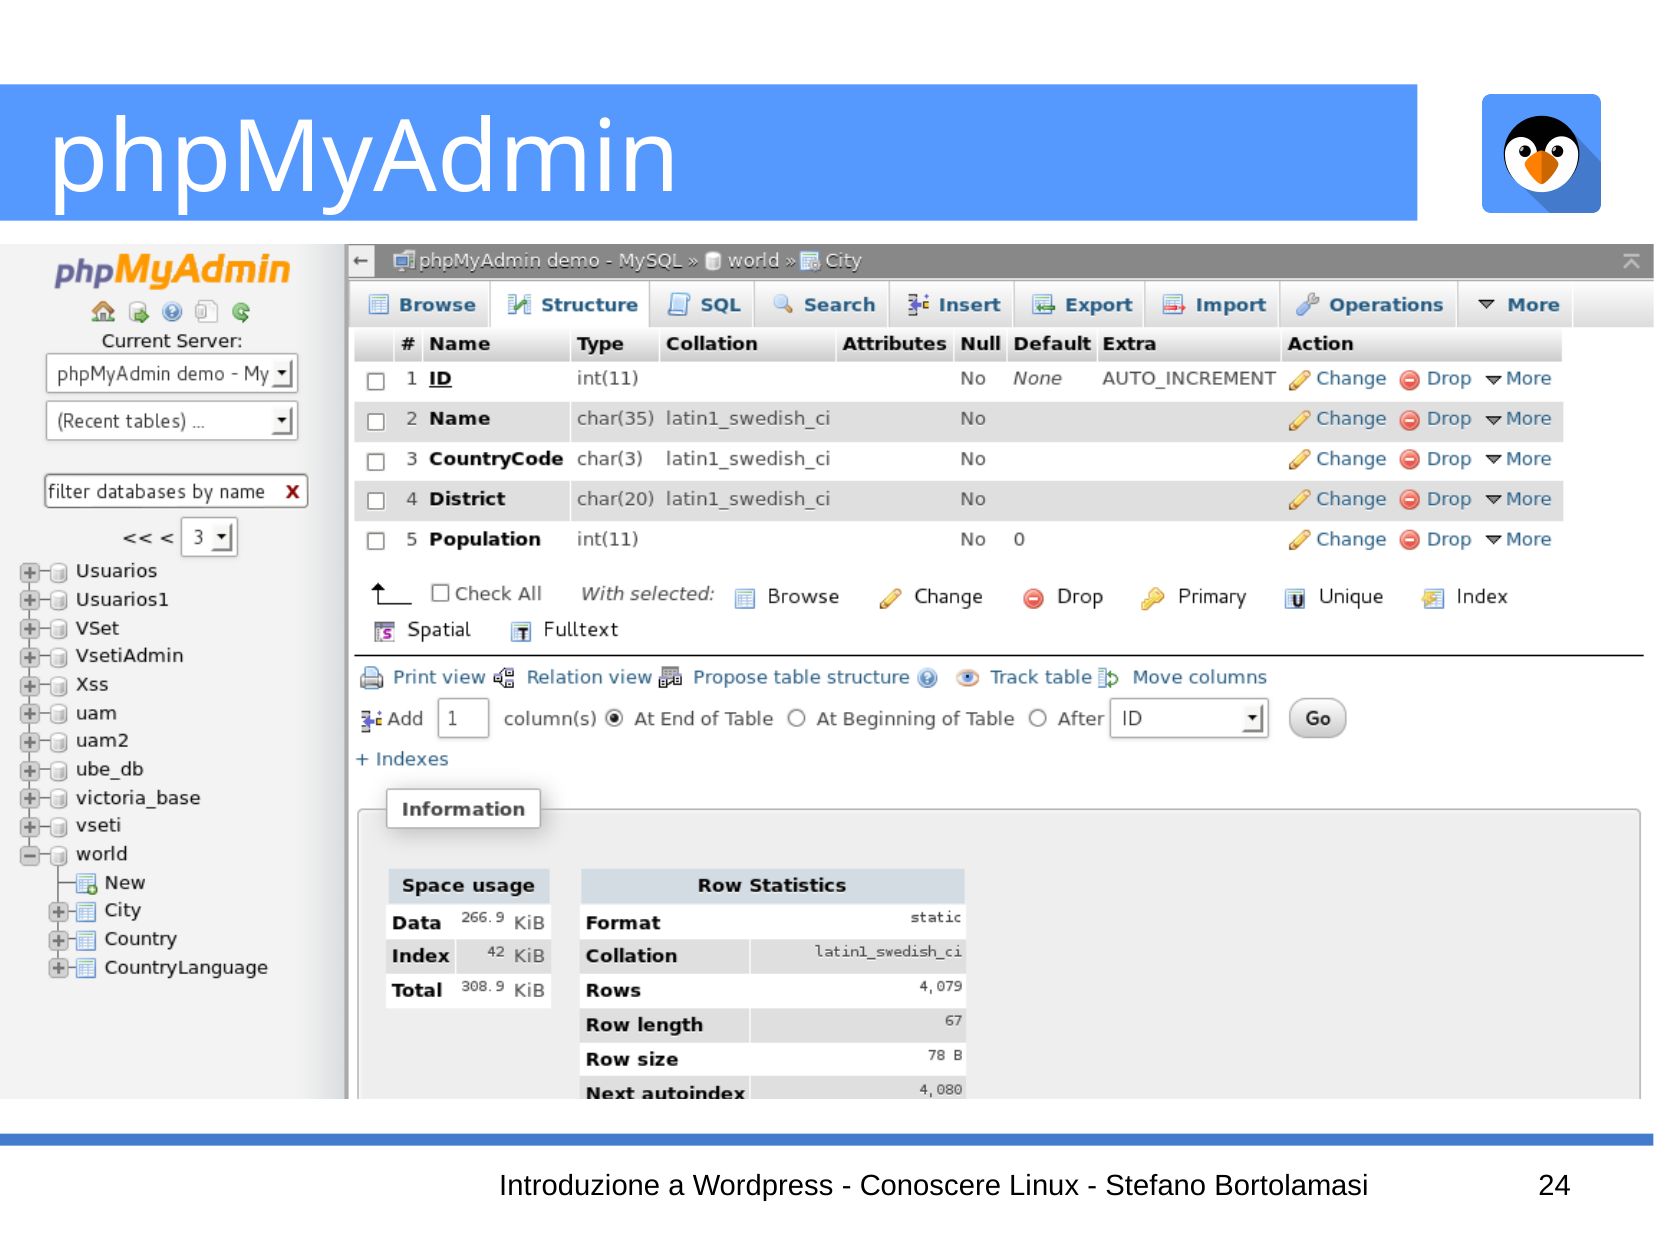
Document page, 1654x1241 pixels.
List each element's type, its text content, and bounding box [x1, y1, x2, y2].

picture [0, 244, 1654, 1099]
picture [1482, 94, 1601, 213]
title phpMyAdmin [0, 91, 1418, 214]
